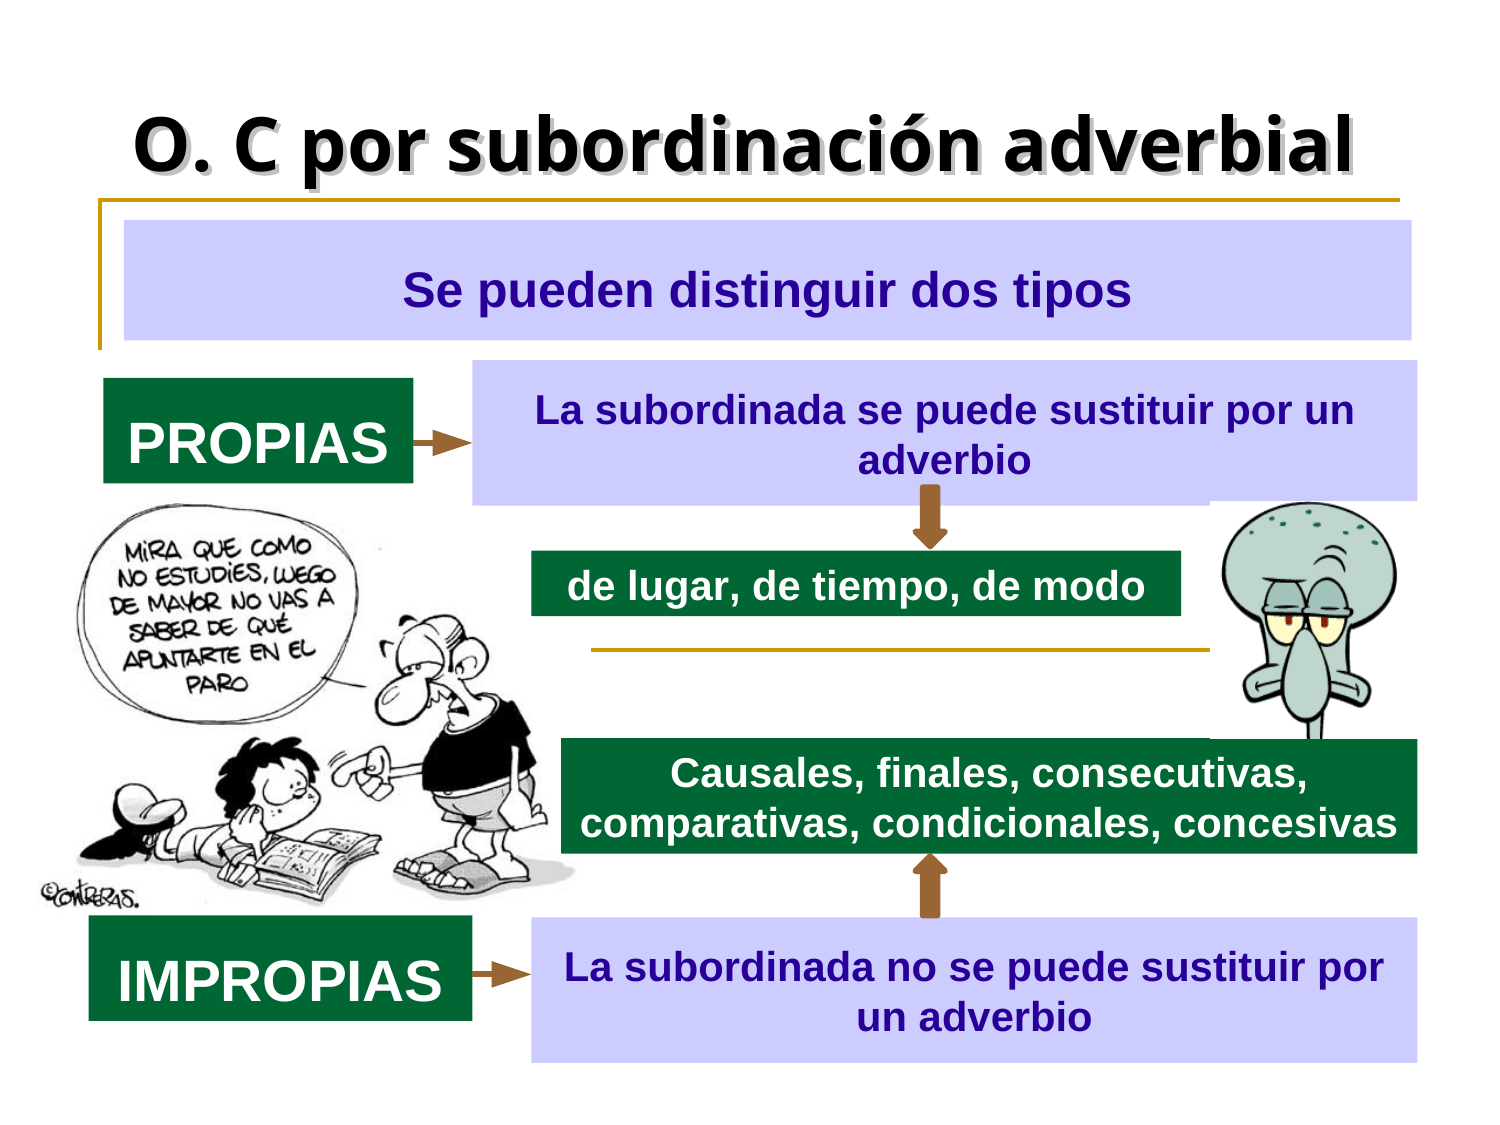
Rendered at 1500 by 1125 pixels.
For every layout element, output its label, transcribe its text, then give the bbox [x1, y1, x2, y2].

text_box Se pueden distinguir dos tipos [123, 219, 1412, 341]
text_box La subordinada se puede sustituir por un adverbio [472, 360, 1418, 506]
text_box Causales, finales, consecutivas, comparativas, condicionales, concesivas [561, 738, 1418, 854]
text_box IMPROPIAS [88, 915, 473, 1021]
text_box O. C por subordinación adverbial [29, 88, 1459, 194]
text_box [915, 487, 945, 547]
text_box [915, 856, 945, 916]
text_box de lugar, de tiempo, de modo [531, 550, 1182, 617]
text_box PROPIAS [103, 377, 414, 484]
picture [17, 495, 591, 916]
text_box La subordinada no se puede sustituir por un adverbio [531, 917, 1418, 1063]
picture [1210, 501, 1418, 739]
